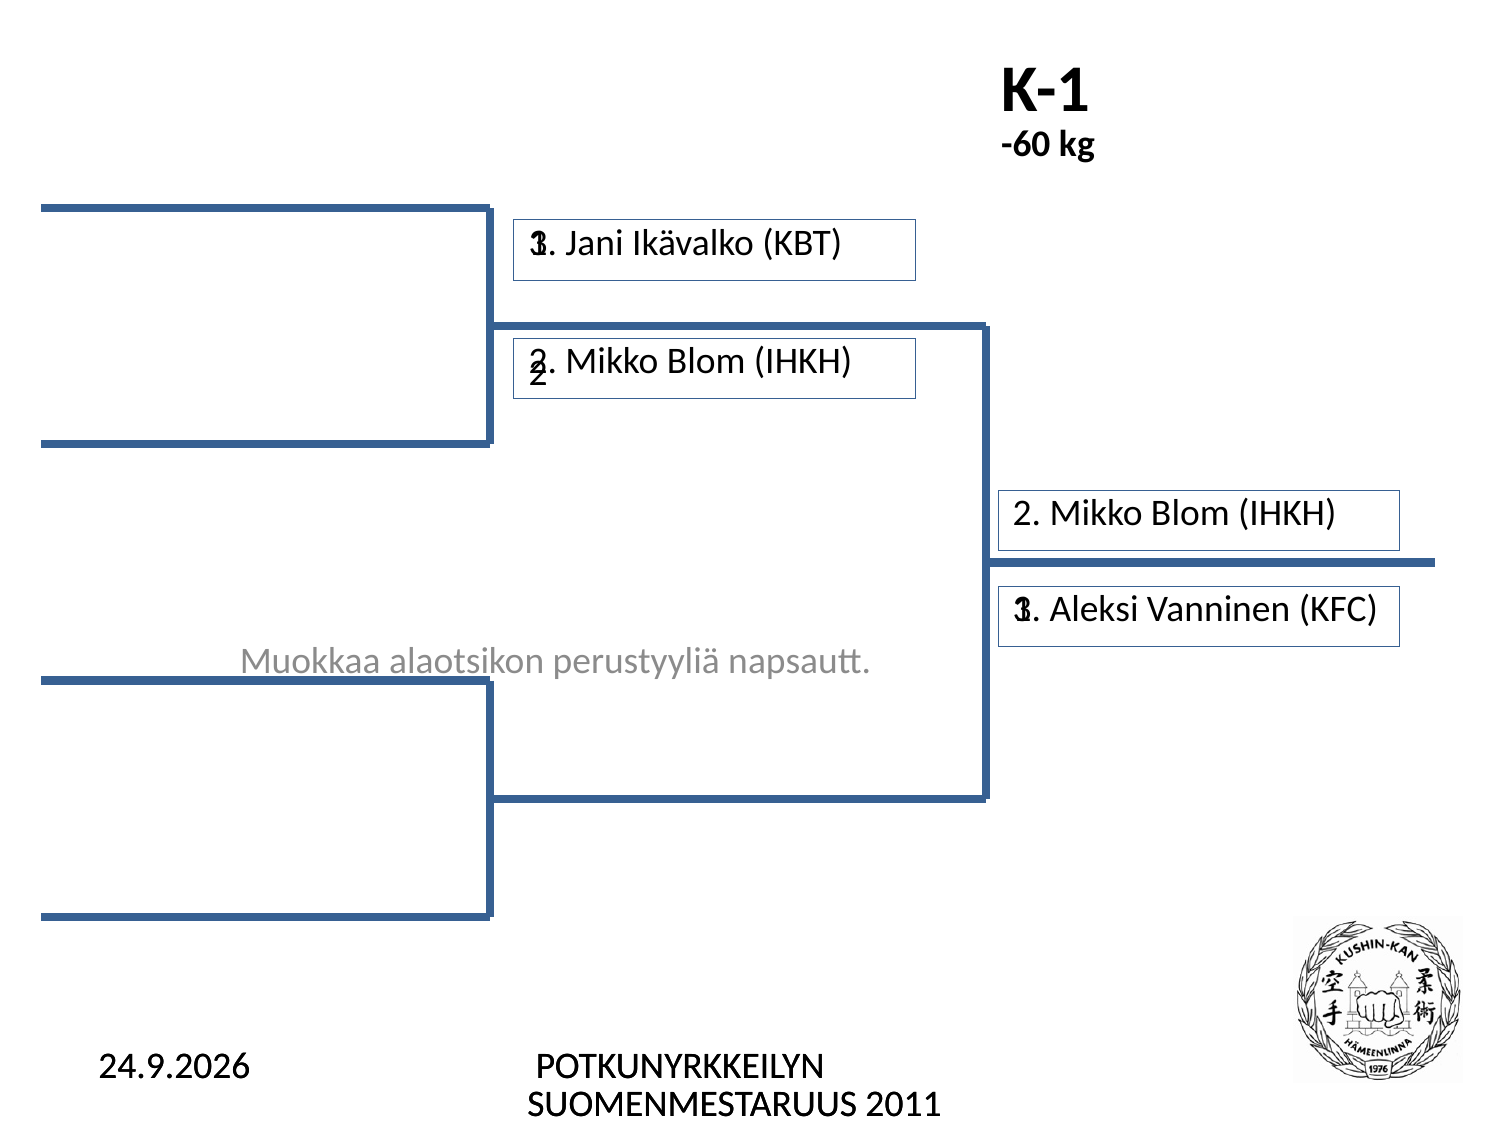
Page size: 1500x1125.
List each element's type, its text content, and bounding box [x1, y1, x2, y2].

text_box 2 [513, 349, 561, 411]
text_box 1. Aleksi Vanninen (KFC) [1046, 586, 1400, 647]
slide_number 8.5.2011 [75, 1042, 425, 1103]
footer POTKUNYRKKEILYN SUOMENMESTARUUS 2011 [512, 1042, 988, 1103]
picture [1293, 916, 1463, 1083]
text_box 3 [997, 586, 1046, 647]
text_box 1 [513, 219, 550, 281]
text_box 3. Jani Ikävalko (KBT) [550, 219, 916, 281]
text_box 2. Mikko Blom (IHKH) [513, 338, 916, 399]
text_box K-1 -60 kg [986, 54, 1400, 196]
text_box 2. Mikko Blom (IHKH) [998, 490, 1400, 551]
